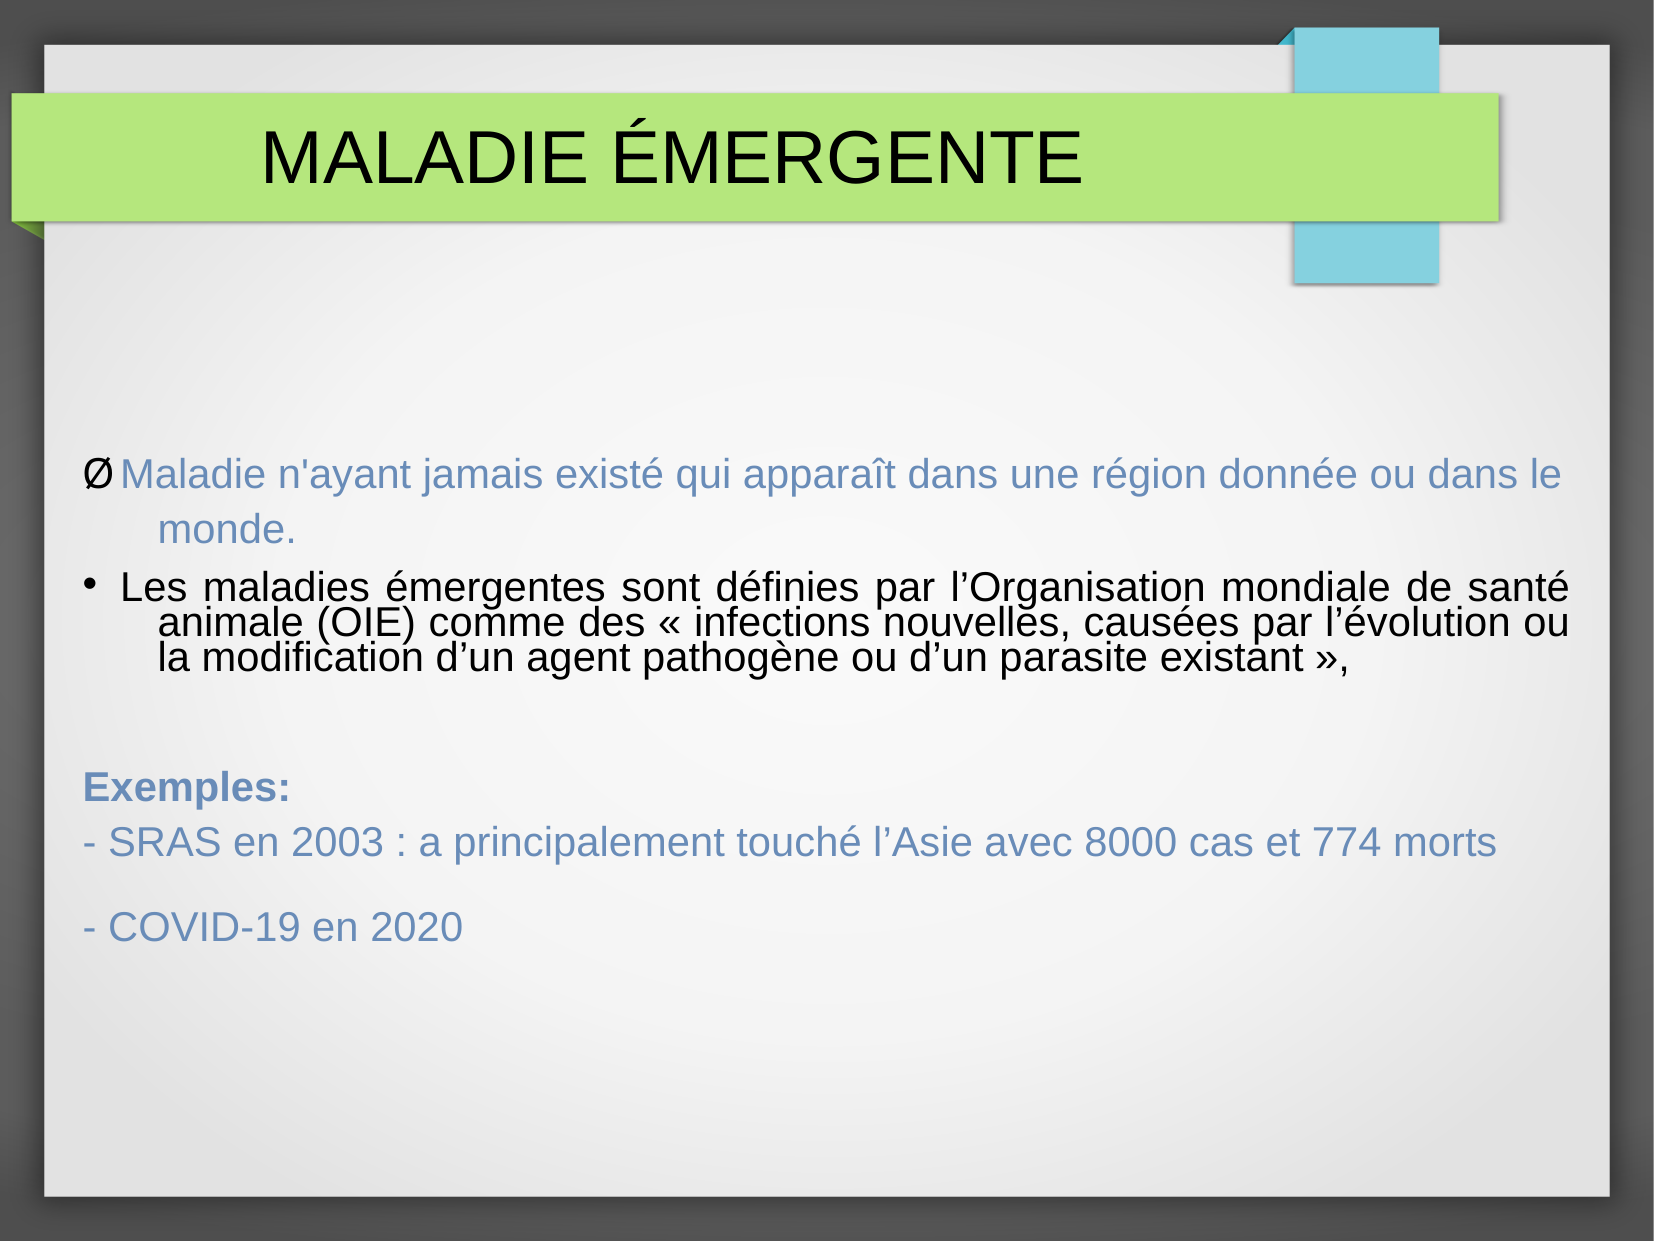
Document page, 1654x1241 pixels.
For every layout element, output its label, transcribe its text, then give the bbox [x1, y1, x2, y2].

title MALADIE ÉMERGENTE [82, 94, 1264, 213]
list Maladie n'ayant jamais existé qui apparaît dans une région donnée ou dans le monde. Les maladies émergentes sont définies par l’Organisation mondiale de santé animale (OIE) comme des « infections nouvelles, causées par l’évolution ou la modification d’un agent pathogène ou d’un parasite existant », Exemples: - SRAS en 2003 : a principalement touché l’Asie avec 8000 cas et 774 morts - COVID-19 en 2020 [82, 295, 1571, 1015]
